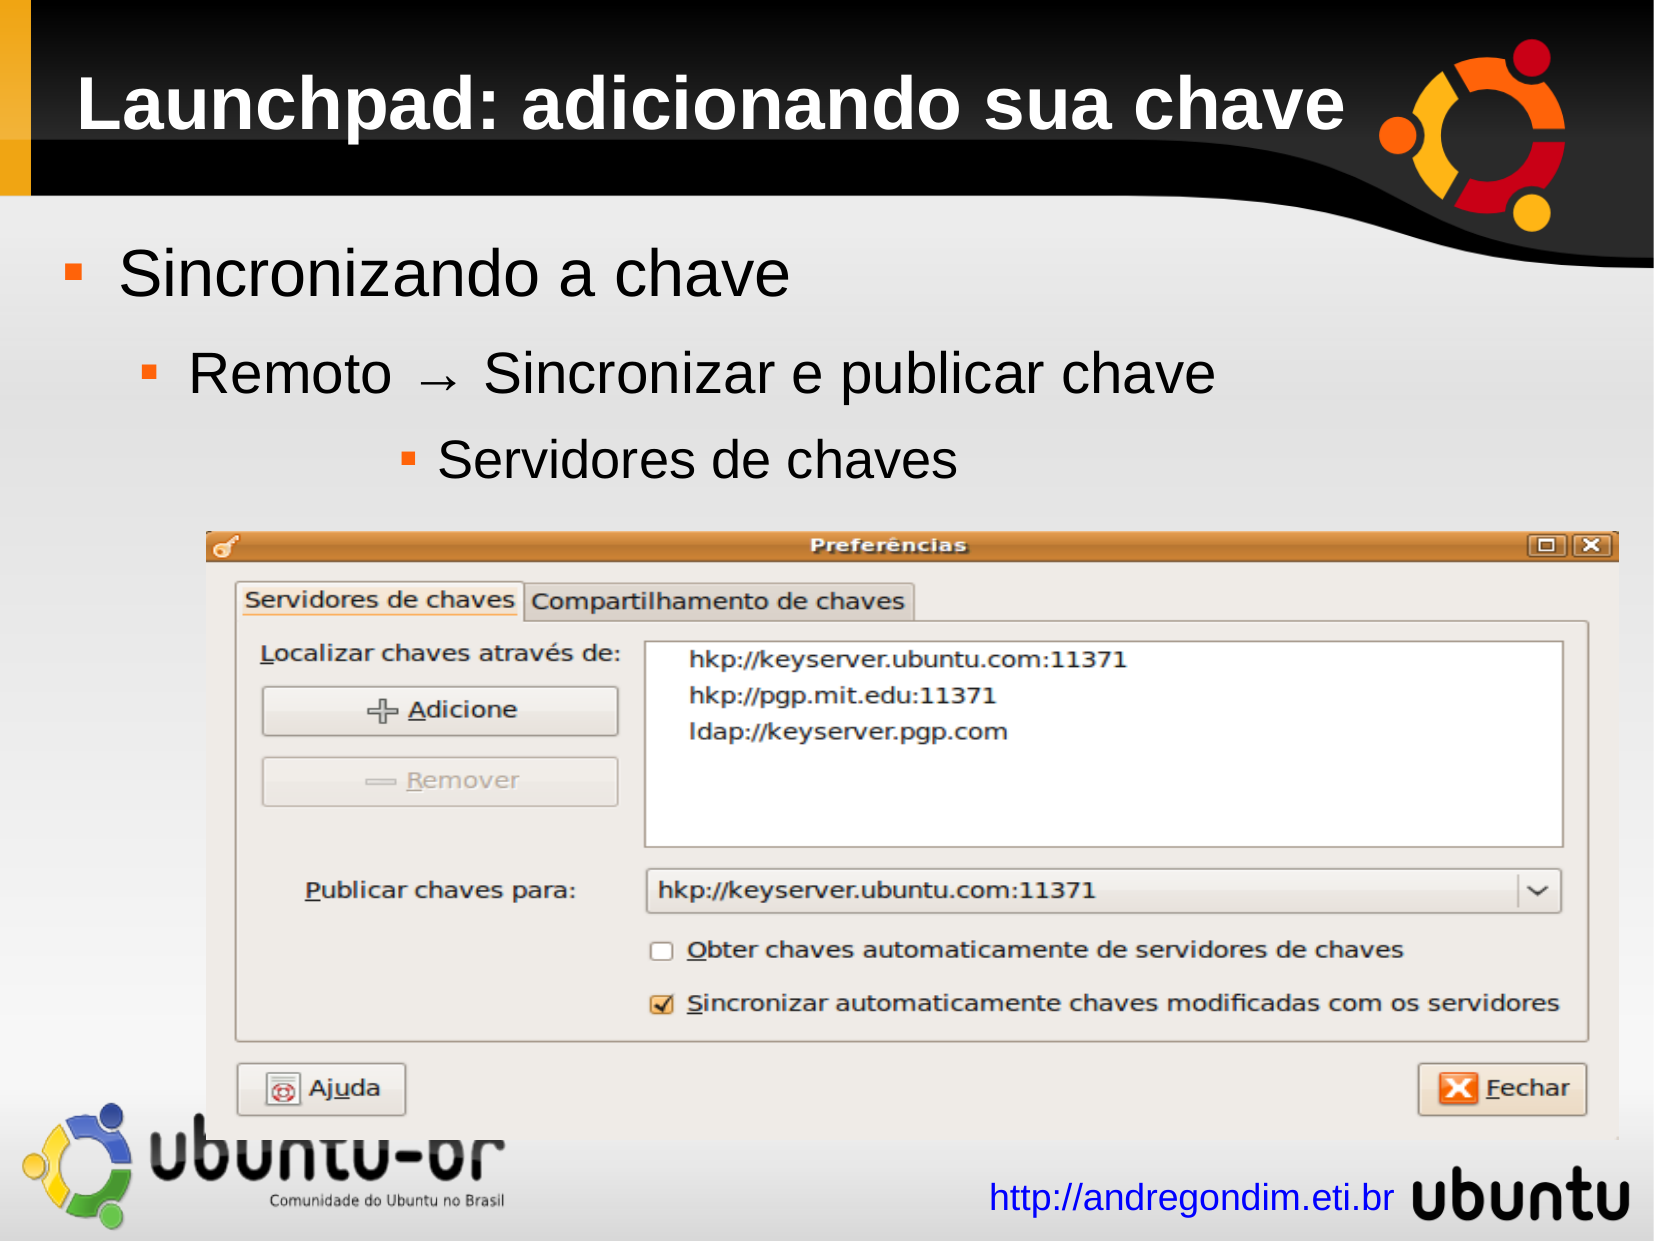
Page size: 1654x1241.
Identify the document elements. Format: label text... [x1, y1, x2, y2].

list Sincronizando a chave Remoto → Sincronizar e publicar chave Servidores de chaves [47, 236, 1536, 490]
title Launchpad: adicionando sua chave [76, 7, 1565, 200]
picture [0, 0, 1654, 1241]
